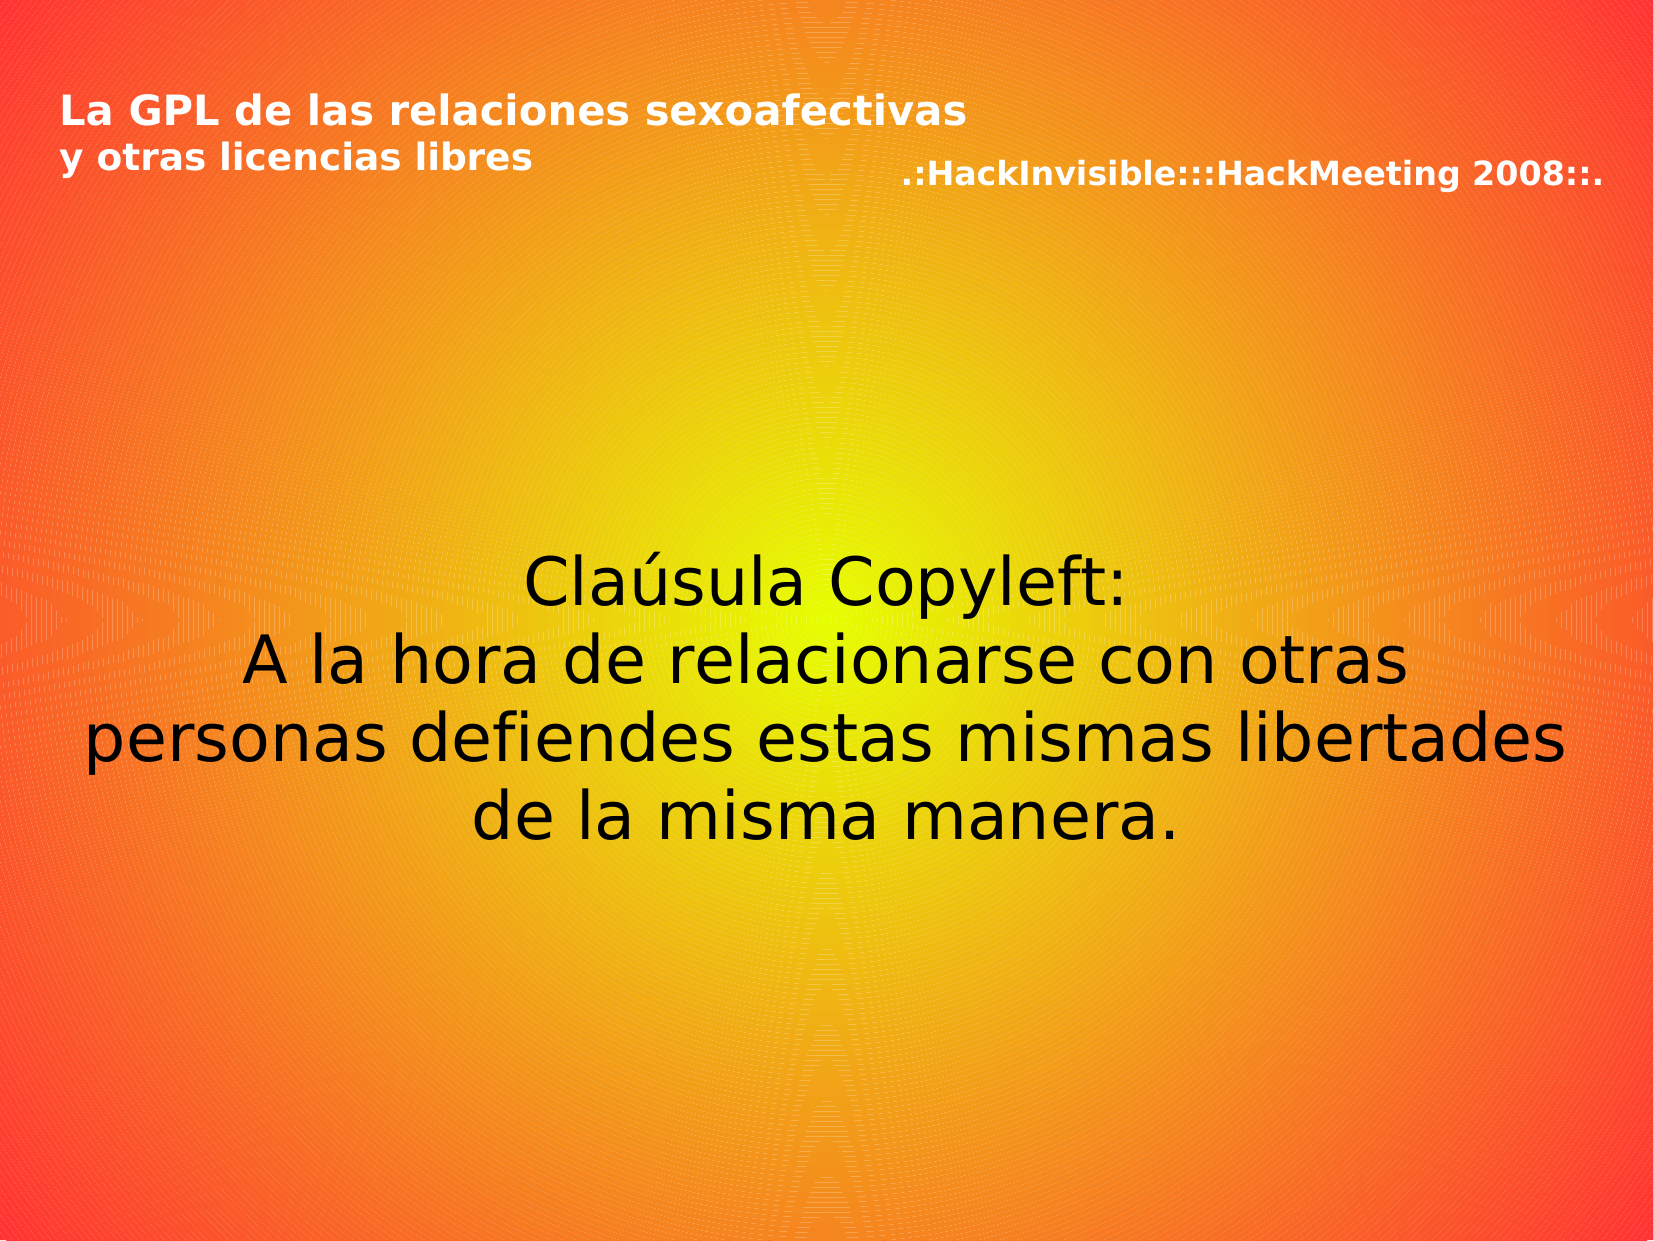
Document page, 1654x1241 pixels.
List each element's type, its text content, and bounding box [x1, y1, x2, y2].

subtitle Claúsula Copyleft: A la hora de relacionarse con otras personas defiendes estas mismas libertades de la misma manera. [82, 297, 1571, 1102]
text_box .:HackInvisible:::HackMeeting 2008::. [885, 147, 1607, 201]
title La GPL de las relaciones sexoafectivas y otras licencias libres [59, 59, 1595, 207]
